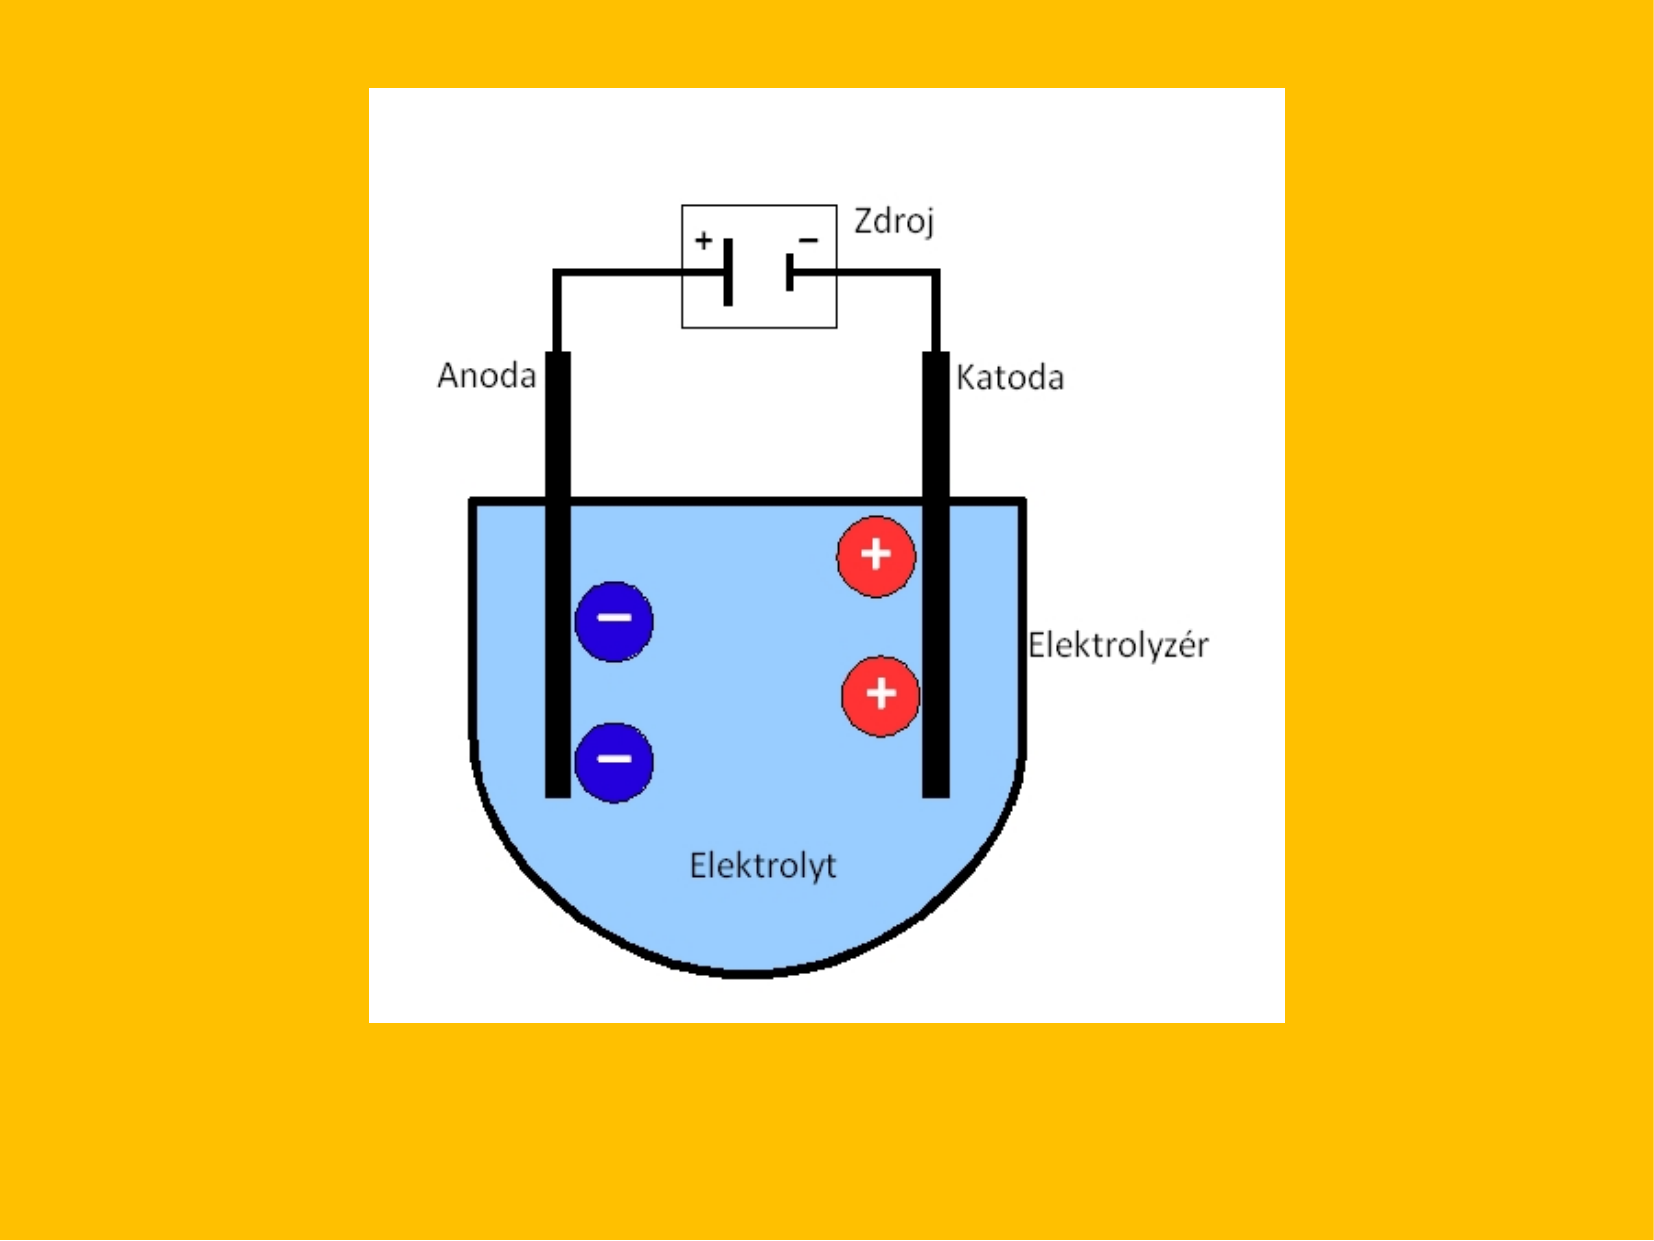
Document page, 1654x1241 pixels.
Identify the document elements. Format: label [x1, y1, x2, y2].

picture [369, 88, 1285, 1023]
